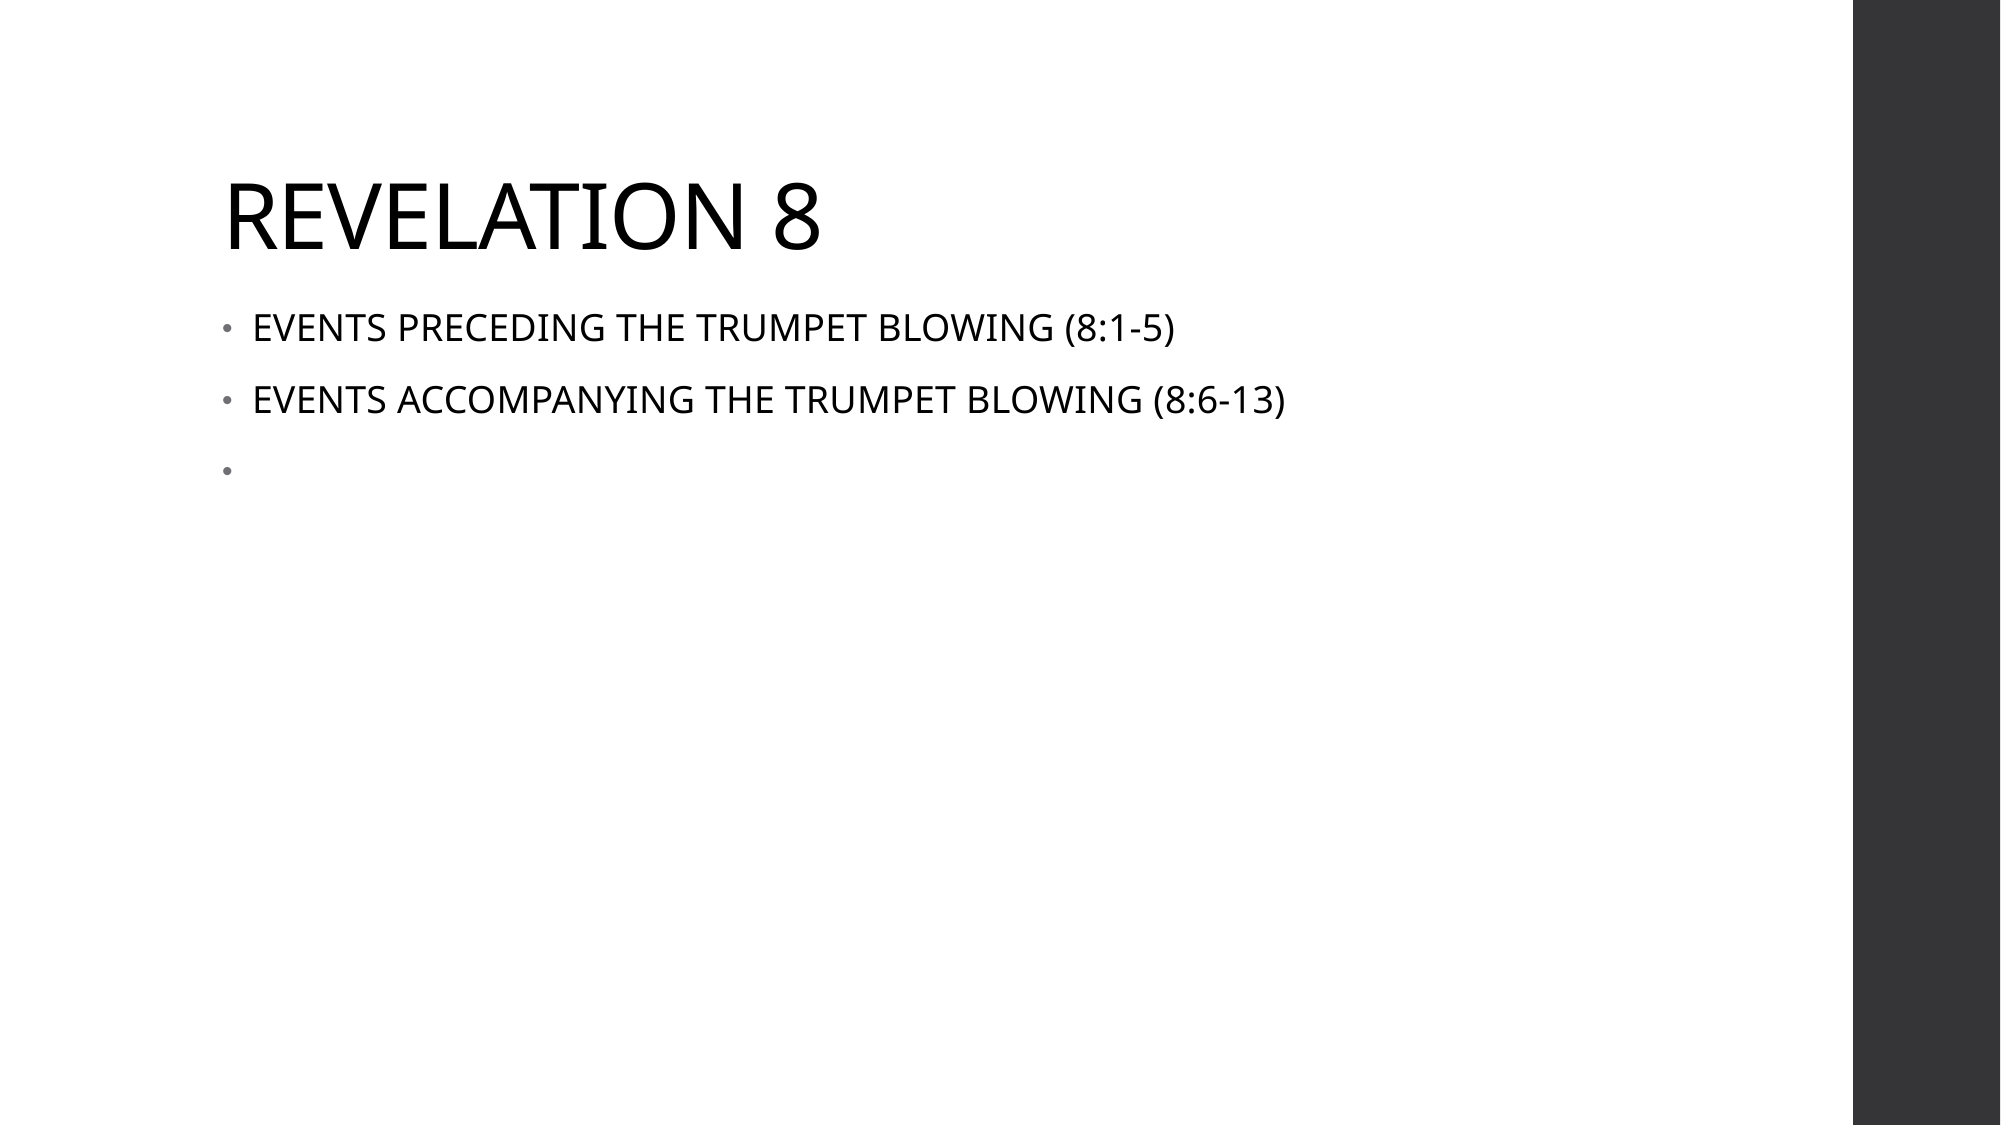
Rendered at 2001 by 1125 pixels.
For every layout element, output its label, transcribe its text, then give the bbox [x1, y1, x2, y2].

list EVENTS PRECEDING THE TRUMPET BLOWING (8:1-5) EVENTS ACCOMPANYING THE TRUMPET BLOWING (8:6-13) [206, 299, 1617, 1014]
title REVELATION 8 [206, 60, 1797, 278]
